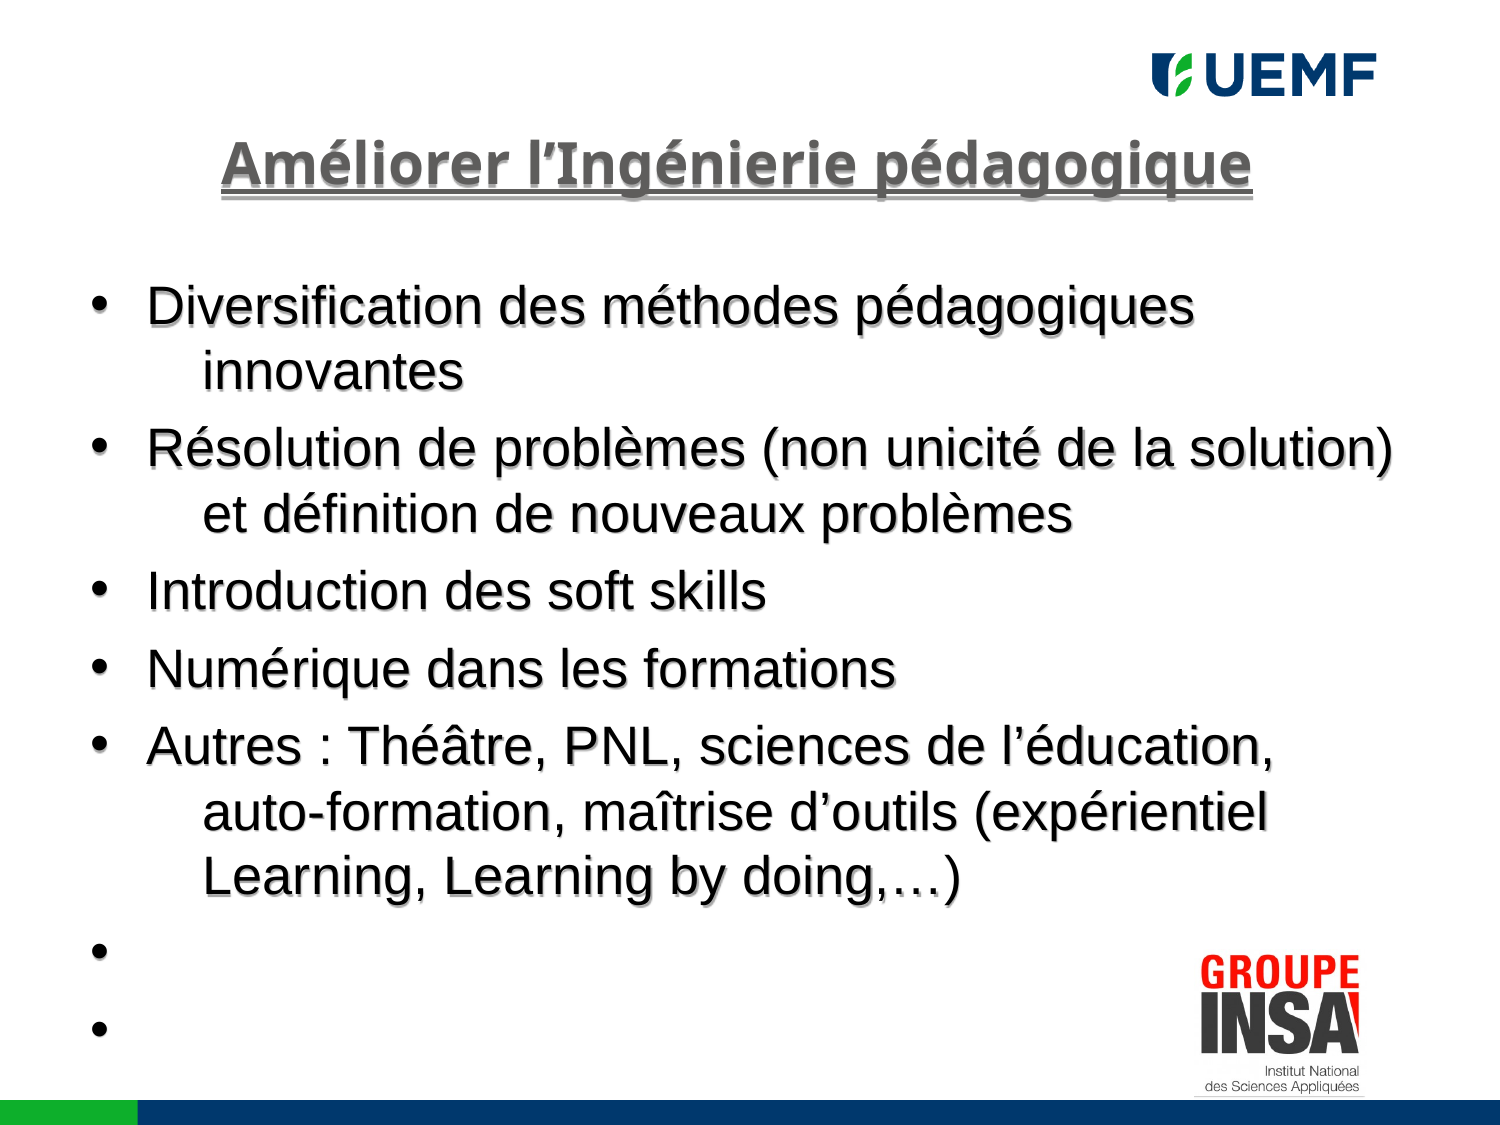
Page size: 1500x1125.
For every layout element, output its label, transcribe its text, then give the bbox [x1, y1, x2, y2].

list Diversification des méthodes pédagogiques innovantes Résolution de problèmes (non unicité de la solution) et définition de nouveaux problèmes Introduction des soft skills Numérique dans les formations Autres : Théâtre, PNL, sciences de l’éducation, auto-formation, maîtrise d’outils (expérientiel Learning, Learning by doing,…) [75, 262, 1426, 1005]
title Améliorer l’Ingénierie pédagogique [62, 102, 1413, 291]
